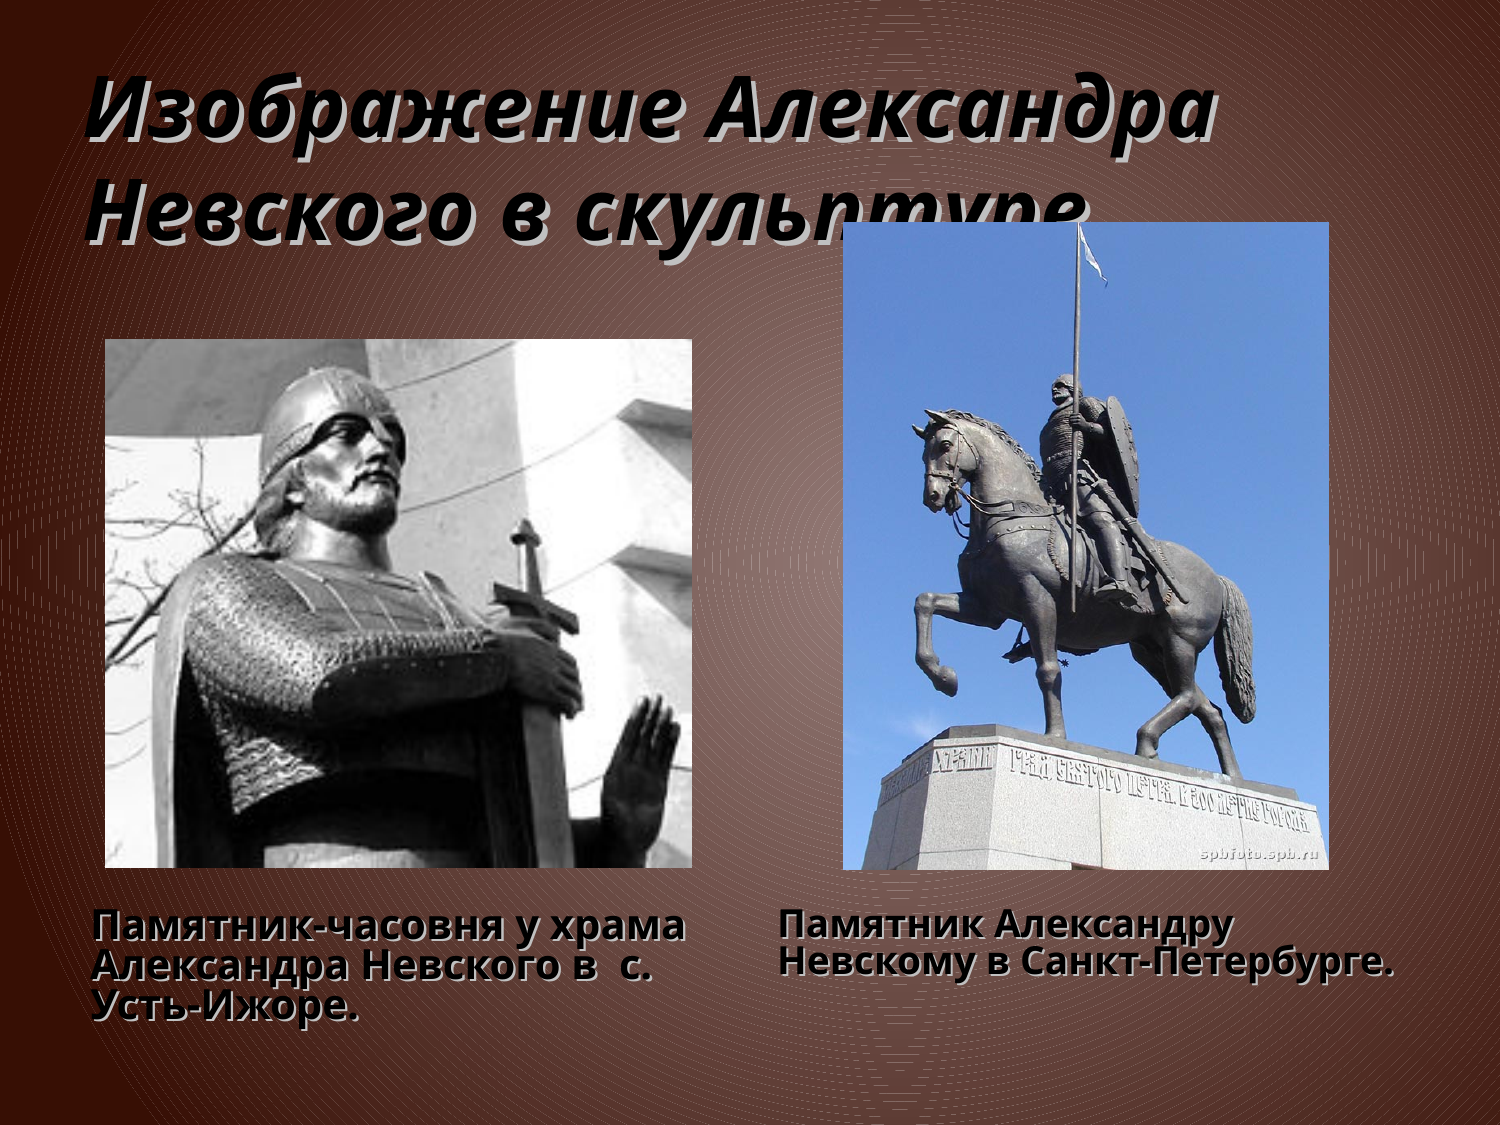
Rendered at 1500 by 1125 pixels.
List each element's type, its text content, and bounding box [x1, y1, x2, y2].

picture [105, 339, 692, 868]
list Памятник-часовня у храма Александра Невского в с. Усть-Ижоре. [75, 900, 738, 1038]
list Памятник Александру Невскому в Санкт-Петербурге. [761, 900, 1426, 1038]
title Изображение Александра Невского в скульптуре [75, 44, 1426, 233]
picture [843, 222, 1329, 870]
